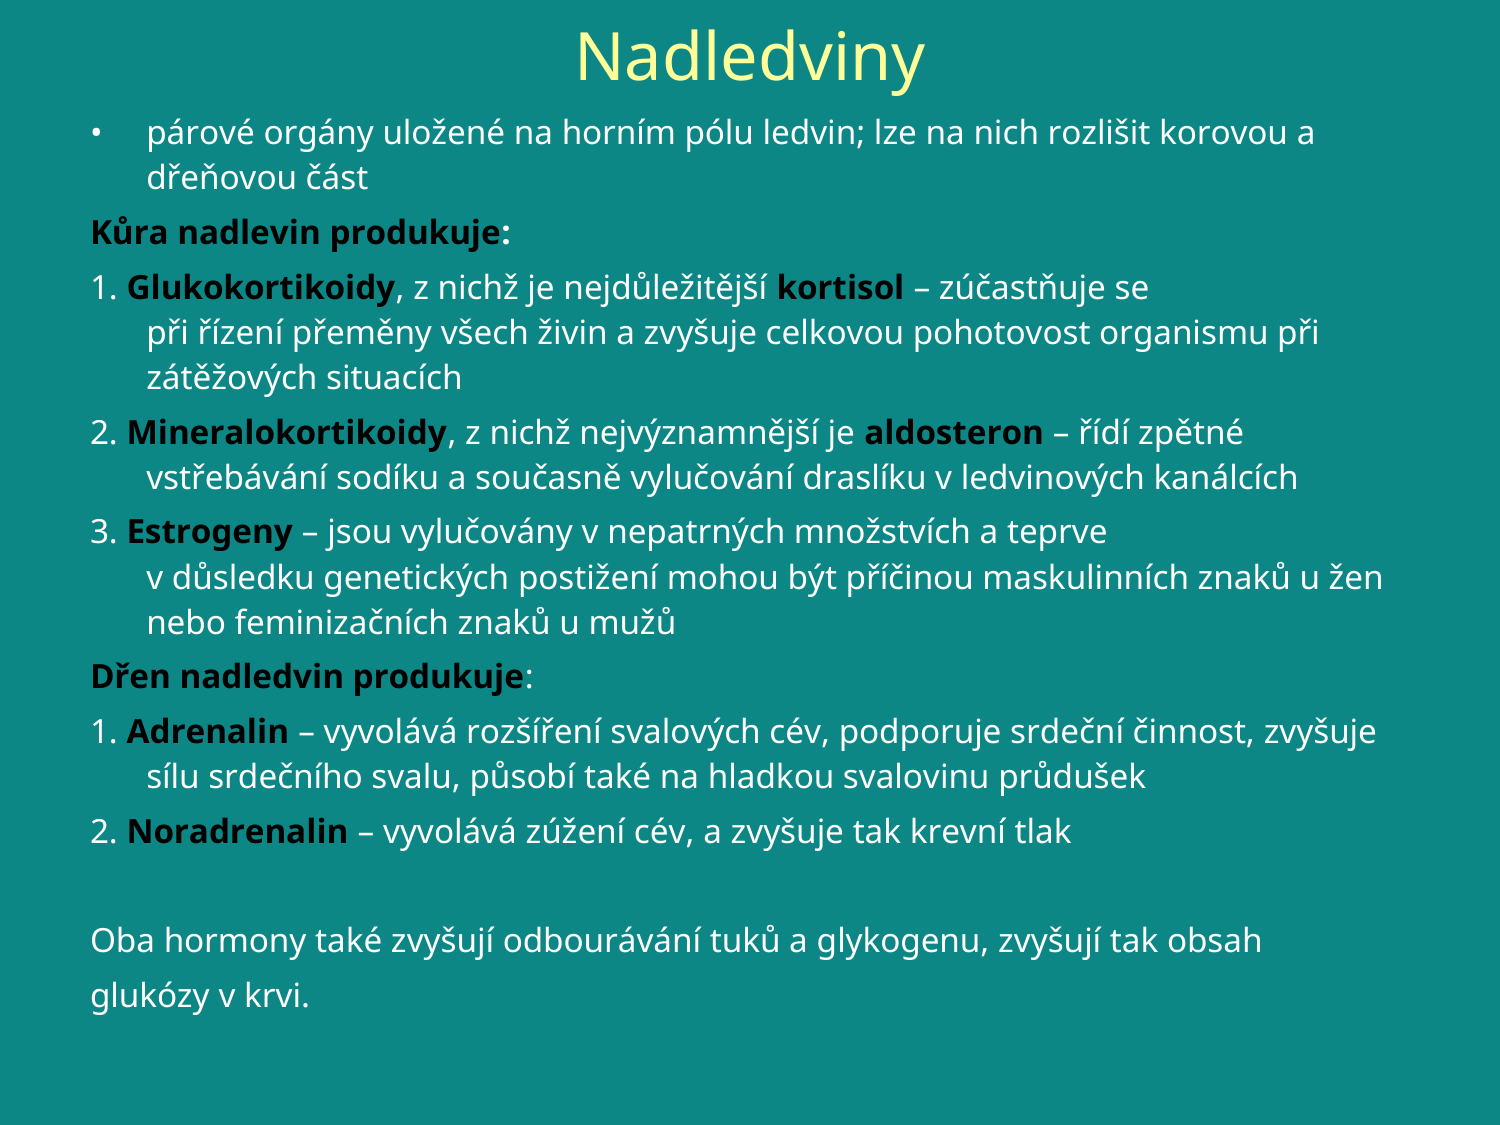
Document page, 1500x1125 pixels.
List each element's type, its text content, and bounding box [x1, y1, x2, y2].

list párové orgány uložené na horním pólu ledvin; lze na nich rozlišit korovou a dřeňovou část Kůra nadlevin produkuje: 1. Glukokortikoidy, z nichž je nejdůležitější kortisol – zúčastňuje se při řízení přeměny všech živin a zvyšuje celkovou pohotovost organismu při zátěžových situacích 2. Mineralokortikoidy, z nichž nejvýznamnější je aldosteron – řídí zpětné vstřebávání sodíku a současně vylučování draslíku v ledvinových kanálcích 3. Estrogeny – jsou vylučovány v nepatrných množstvích a teprve v důsledku genetických postižení mohou být příčinou maskulinních znaků u žen nebo feminizačních znaků u mužů Dřen nadledvin produkuje: 1. Adrenalin – vyvolává rozšíření svalových cév, podporuje srdeční činnost, zvyšuje sílu srdečního svalu, působí také na hladkou svalovinu průdušek 2. Noradrenalin – vyvolává zúžení cév, a zvyšuje tak krevní tlak Oba hormony také zvyšují odbourávání tuků a glykogenu, zvyšují tak obsah glukózy v krvi. [75, 101, 1426, 1094]
title Nadledviny [75, 0, 1426, 101]
